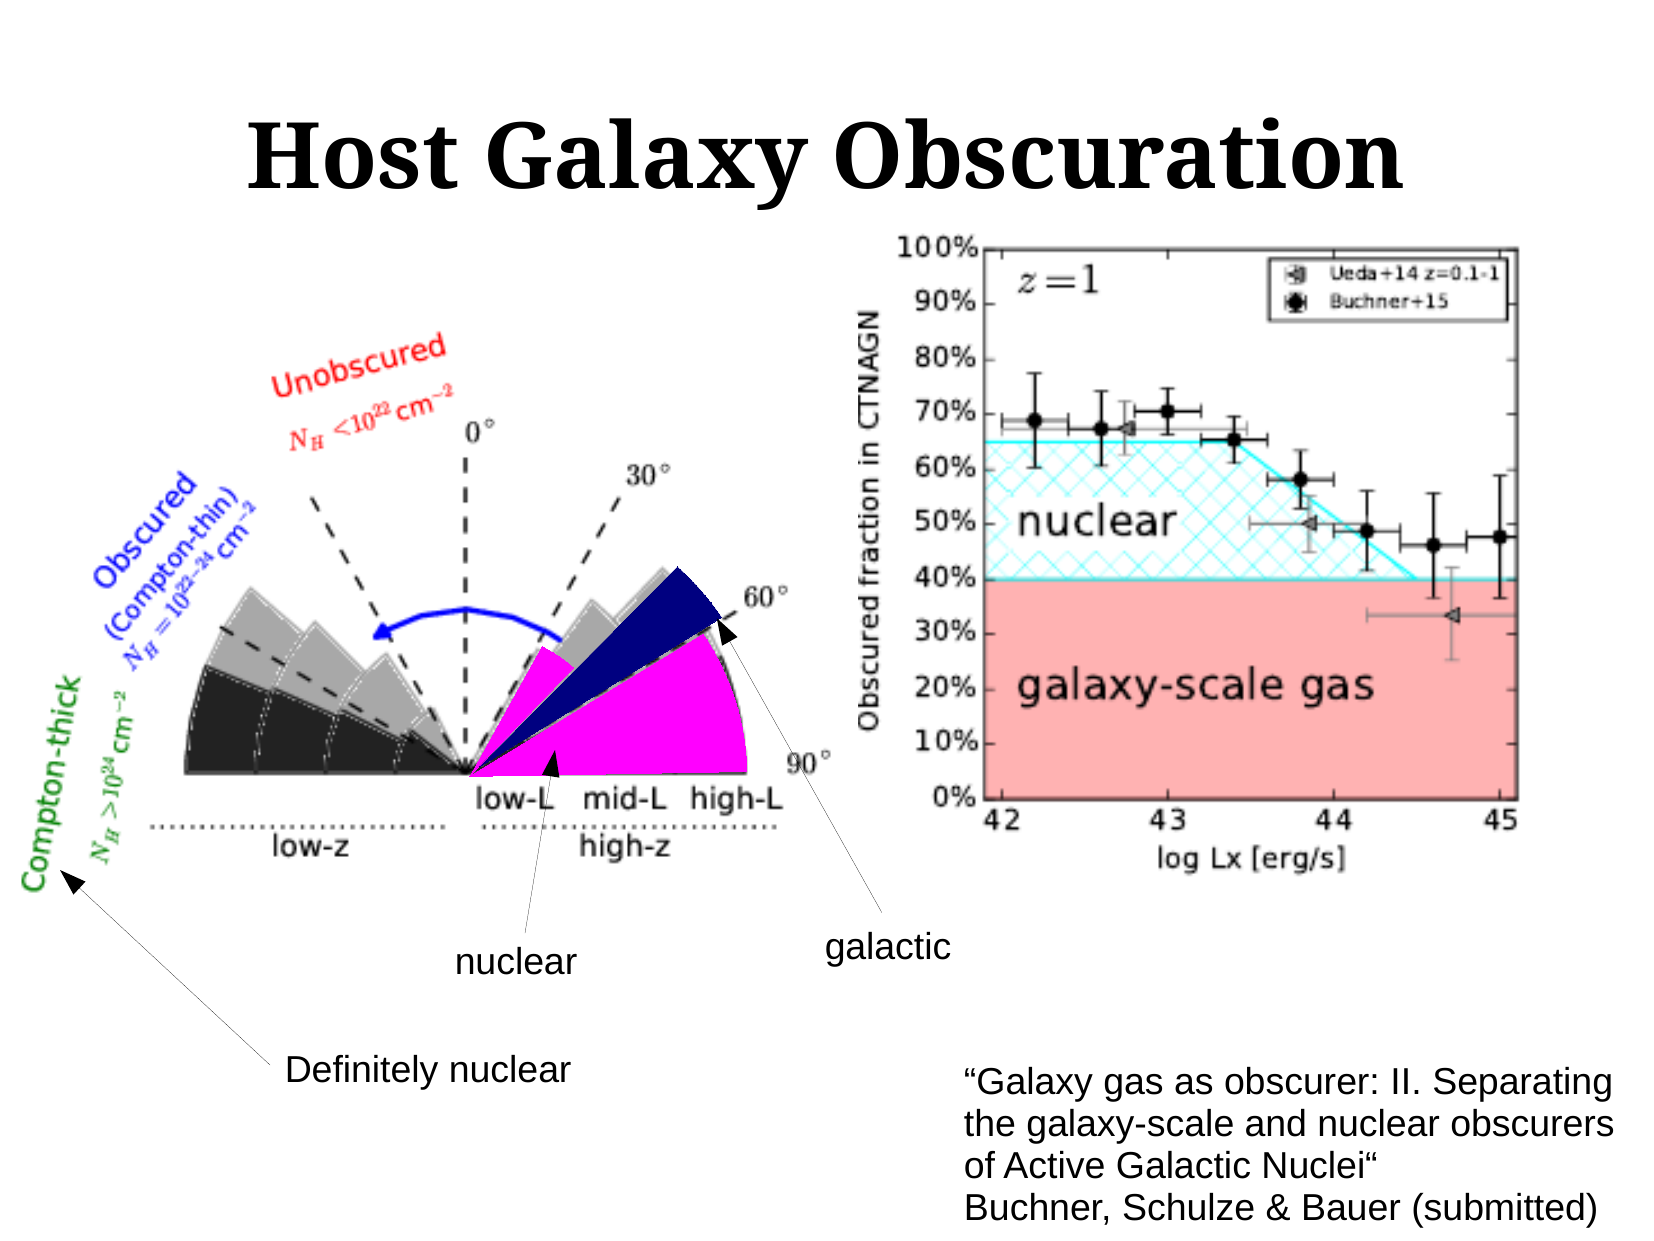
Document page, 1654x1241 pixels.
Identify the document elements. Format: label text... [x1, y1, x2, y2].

text_box nuclear [439, 933, 980, 991]
text_box galactic [810, 918, 1351, 976]
text_box [469, 566, 747, 777]
picture [2, 209, 1609, 1152]
text_box “Galaxy gas as obscurer: II. Separating the galaxy-scale and nuclear obscurers of Active Galactic Nuclei“ Buchner, Schulze & Bauer (submitted) [949, 1053, 1654, 1236]
title Host Galaxy Obscuration [82, 49, 1571, 257]
text_box Definitely nuclear [270, 1040, 811, 1098]
